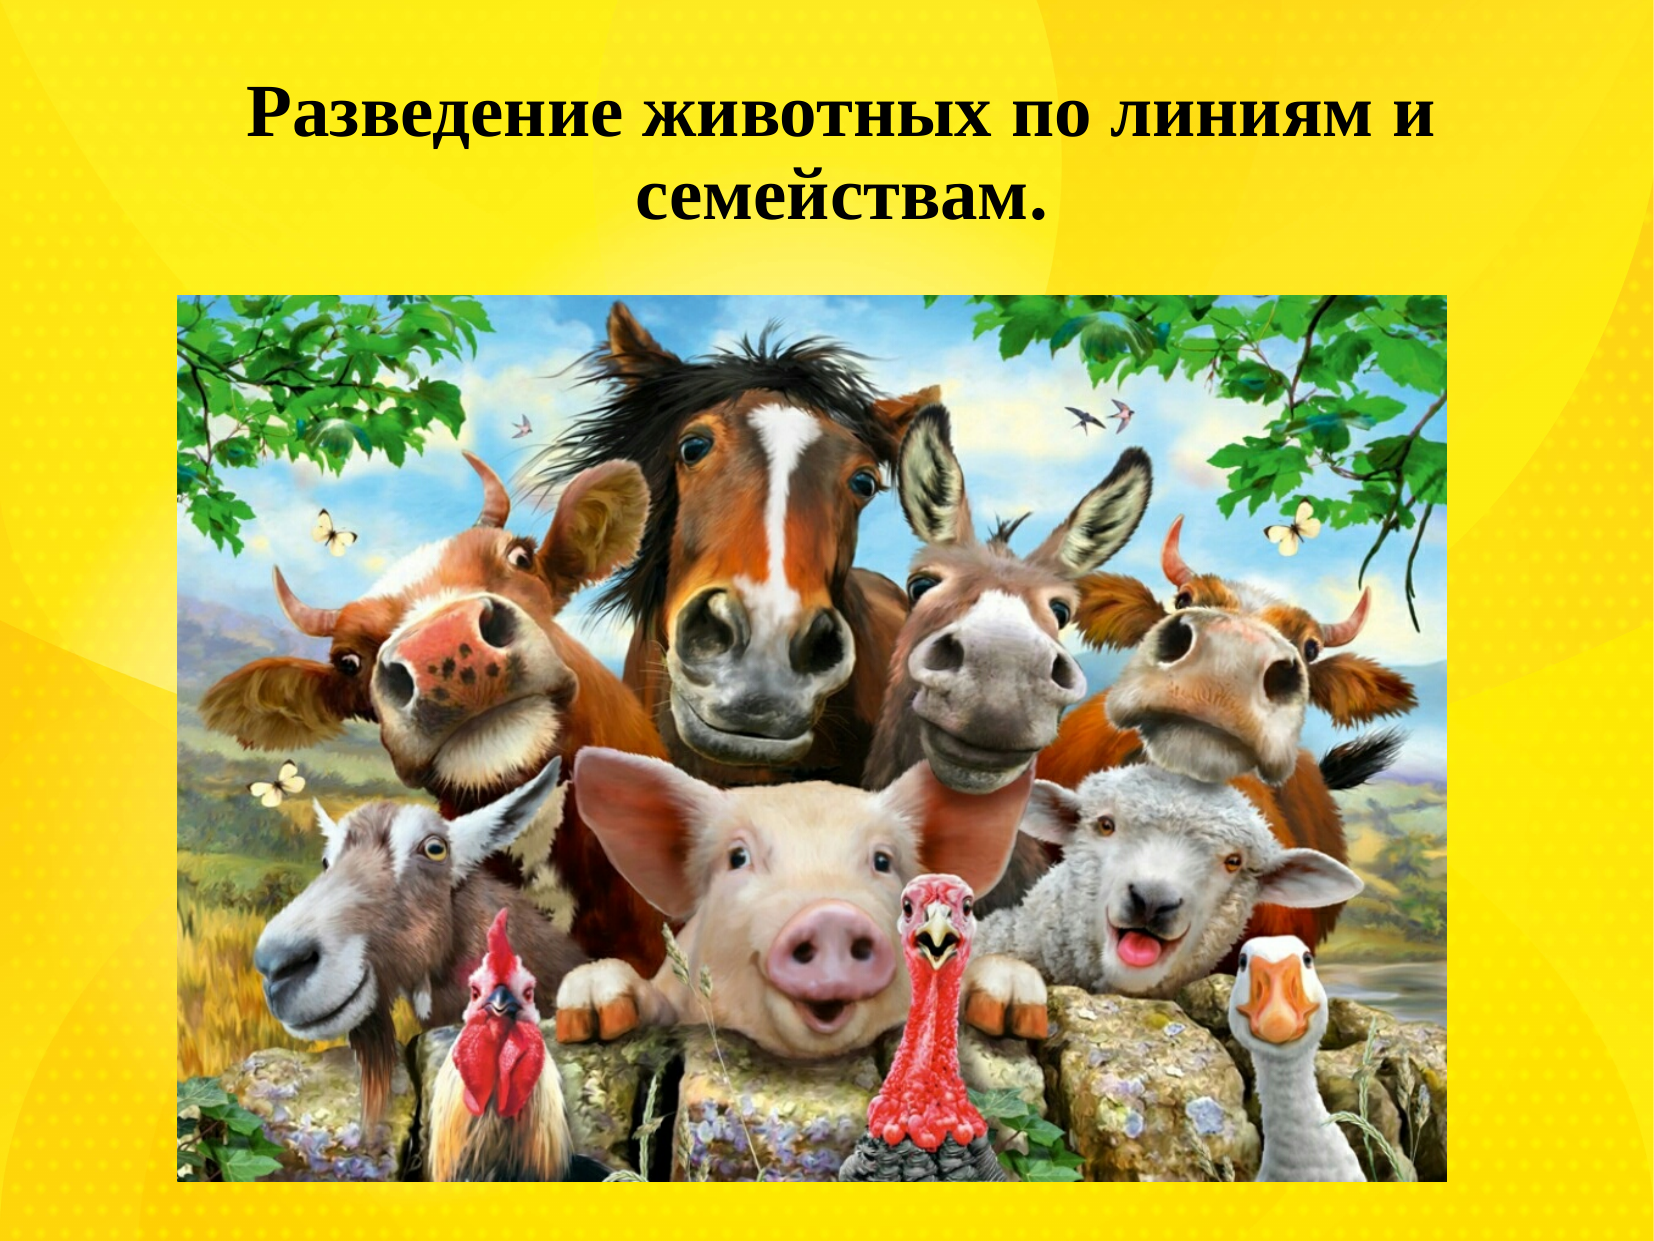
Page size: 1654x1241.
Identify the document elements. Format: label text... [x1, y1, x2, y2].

text_box Разведение животных по линиям и семействам. [88, 62, 1595, 291]
picture [0, 0, 1654, 1241]
